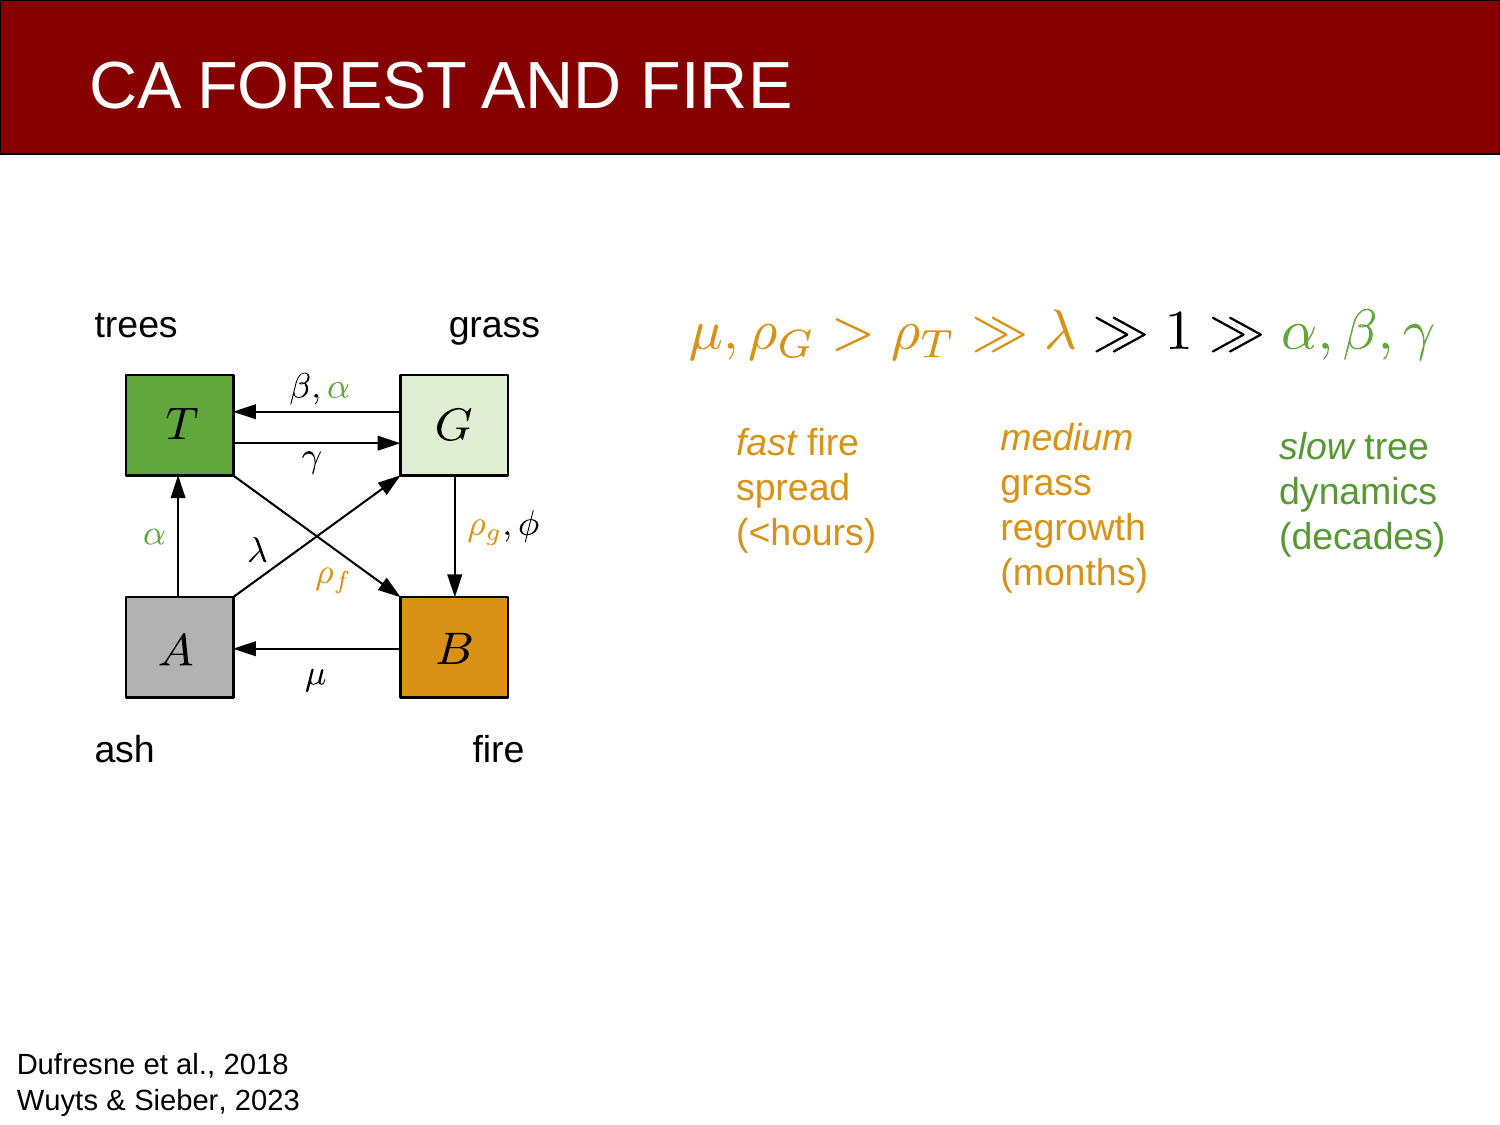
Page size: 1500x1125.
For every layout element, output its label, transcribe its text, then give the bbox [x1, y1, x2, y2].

text_box fast fire spread (<hours) [721, 410, 918, 611]
text_box [1228, 316, 1263, 353]
text_box [991, 316, 1025, 353]
text_box [316, 567, 334, 591]
text_box [921, 330, 952, 358]
text_box [127, 598, 232, 696]
text_box fire [457, 717, 609, 823]
text_box [974, 316, 1008, 353]
text_box [1322, 342, 1329, 360]
text_box [290, 372, 310, 405]
text_box slow tree dynamics (decades) [1264, 414, 1468, 565]
text_box [248, 537, 267, 563]
text_box [749, 323, 777, 362]
text_box medium grass regrowth (months) [985, 405, 1185, 606]
title CA FOREST AND FIRE [74, 3, 1425, 160]
text_box [377, 475, 400, 495]
text_box [170, 477, 186, 499]
text_box [1046, 309, 1075, 350]
text_box [305, 668, 326, 693]
text_box [1344, 308, 1376, 360]
text_box [328, 381, 349, 399]
text_box [302, 451, 322, 475]
text_box [1112, 316, 1146, 353]
text_box [519, 510, 539, 543]
text_box [835, 318, 871, 352]
text_box [144, 528, 165, 545]
text_box [468, 519, 486, 543]
text_box [402, 376, 507, 474]
text_box [377, 435, 401, 451]
text_box [127, 376, 232, 474]
text_box Dufresne et al., 2018 Wuyts & Sieber, 2023 [2, 1038, 442, 1125]
text_box [1211, 316, 1245, 353]
text_box [377, 577, 400, 597]
text_box [690, 323, 722, 362]
text_box [0, 0, 1500, 154]
text_box [780, 329, 811, 359]
text_box [892, 323, 920, 362]
text_box [447, 574, 463, 596]
text_box [235, 404, 256, 420]
text_box ash [79, 717, 231, 823]
text_box [1382, 342, 1390, 360]
text_box [1283, 323, 1316, 350]
text_box [233, 641, 256, 657]
text_box trees [79, 292, 231, 398]
text_box [505, 531, 510, 542]
text_box grass [434, 292, 585, 398]
text_box [335, 570, 349, 594]
text_box [314, 393, 319, 405]
text_box [727, 342, 735, 360]
text_box [486, 529, 500, 546]
text_box [402, 598, 507, 696]
text_box [1095, 316, 1129, 353]
text_box [1169, 311, 1189, 349]
text_box [1403, 323, 1434, 362]
